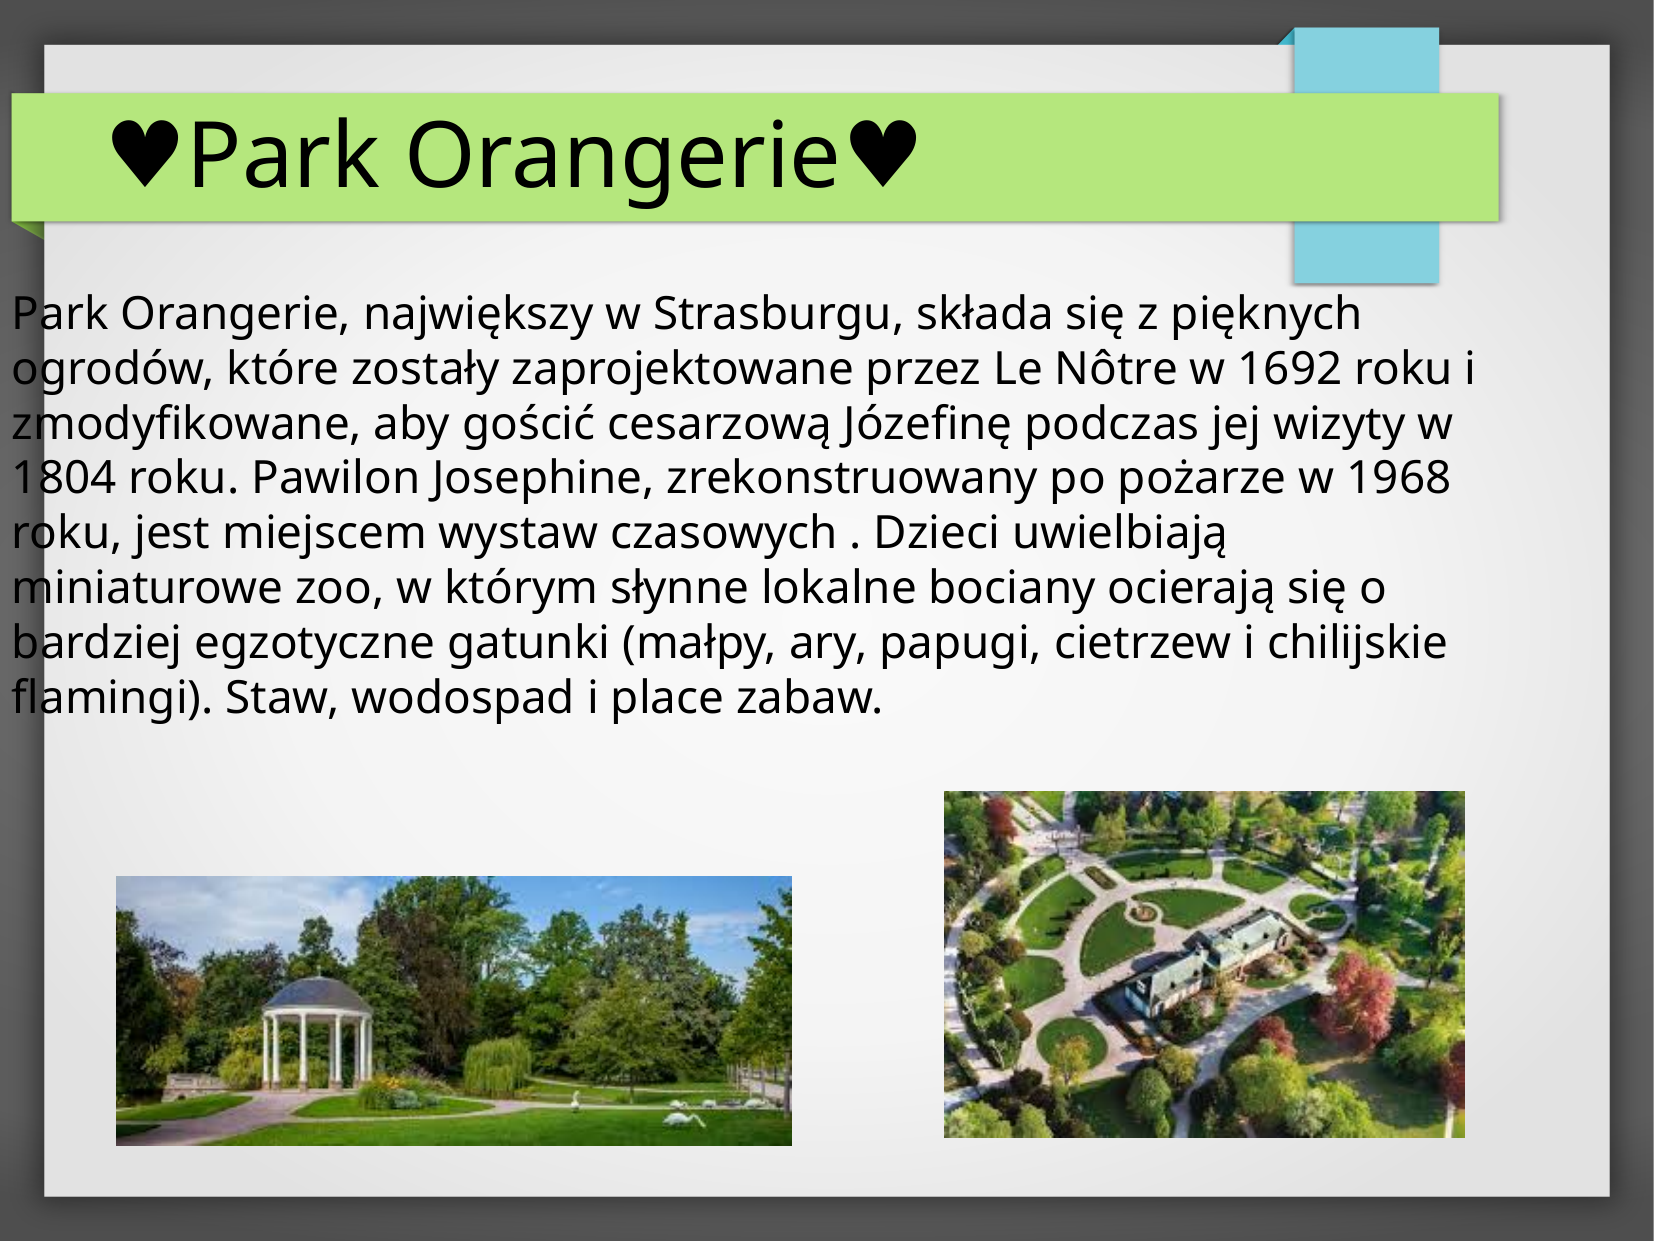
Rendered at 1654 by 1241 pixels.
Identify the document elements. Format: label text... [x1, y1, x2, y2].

title ♥Park Orangerie♥ [82, 70, 1264, 231]
list Park Orangerie, największy w Strasburgu, składa się z pięknych ogrodów, które zostały zaprojektowane przez Le Nôtre w 1692 roku i zmodyfikowane, aby gościć cesarzową Józefinę podczas jej wizyty w 1804 roku. Pawilon Josephine, zrekonstruowany po pożarze w 1968 roku, jest miejscem wystaw czasowych . Dzieci uwielbiają miniaturowe zoo, w którym słynne lokalne bociany ocierają się o bardziej egzotyczne gatunki (małpy, ary, papugi, cietrzew i chilijskie flamingi). Staw, wodospad i place zabaw. [11, 283, 1501, 1003]
picture [116, 876, 792, 1146]
picture [944, 791, 1465, 1138]
